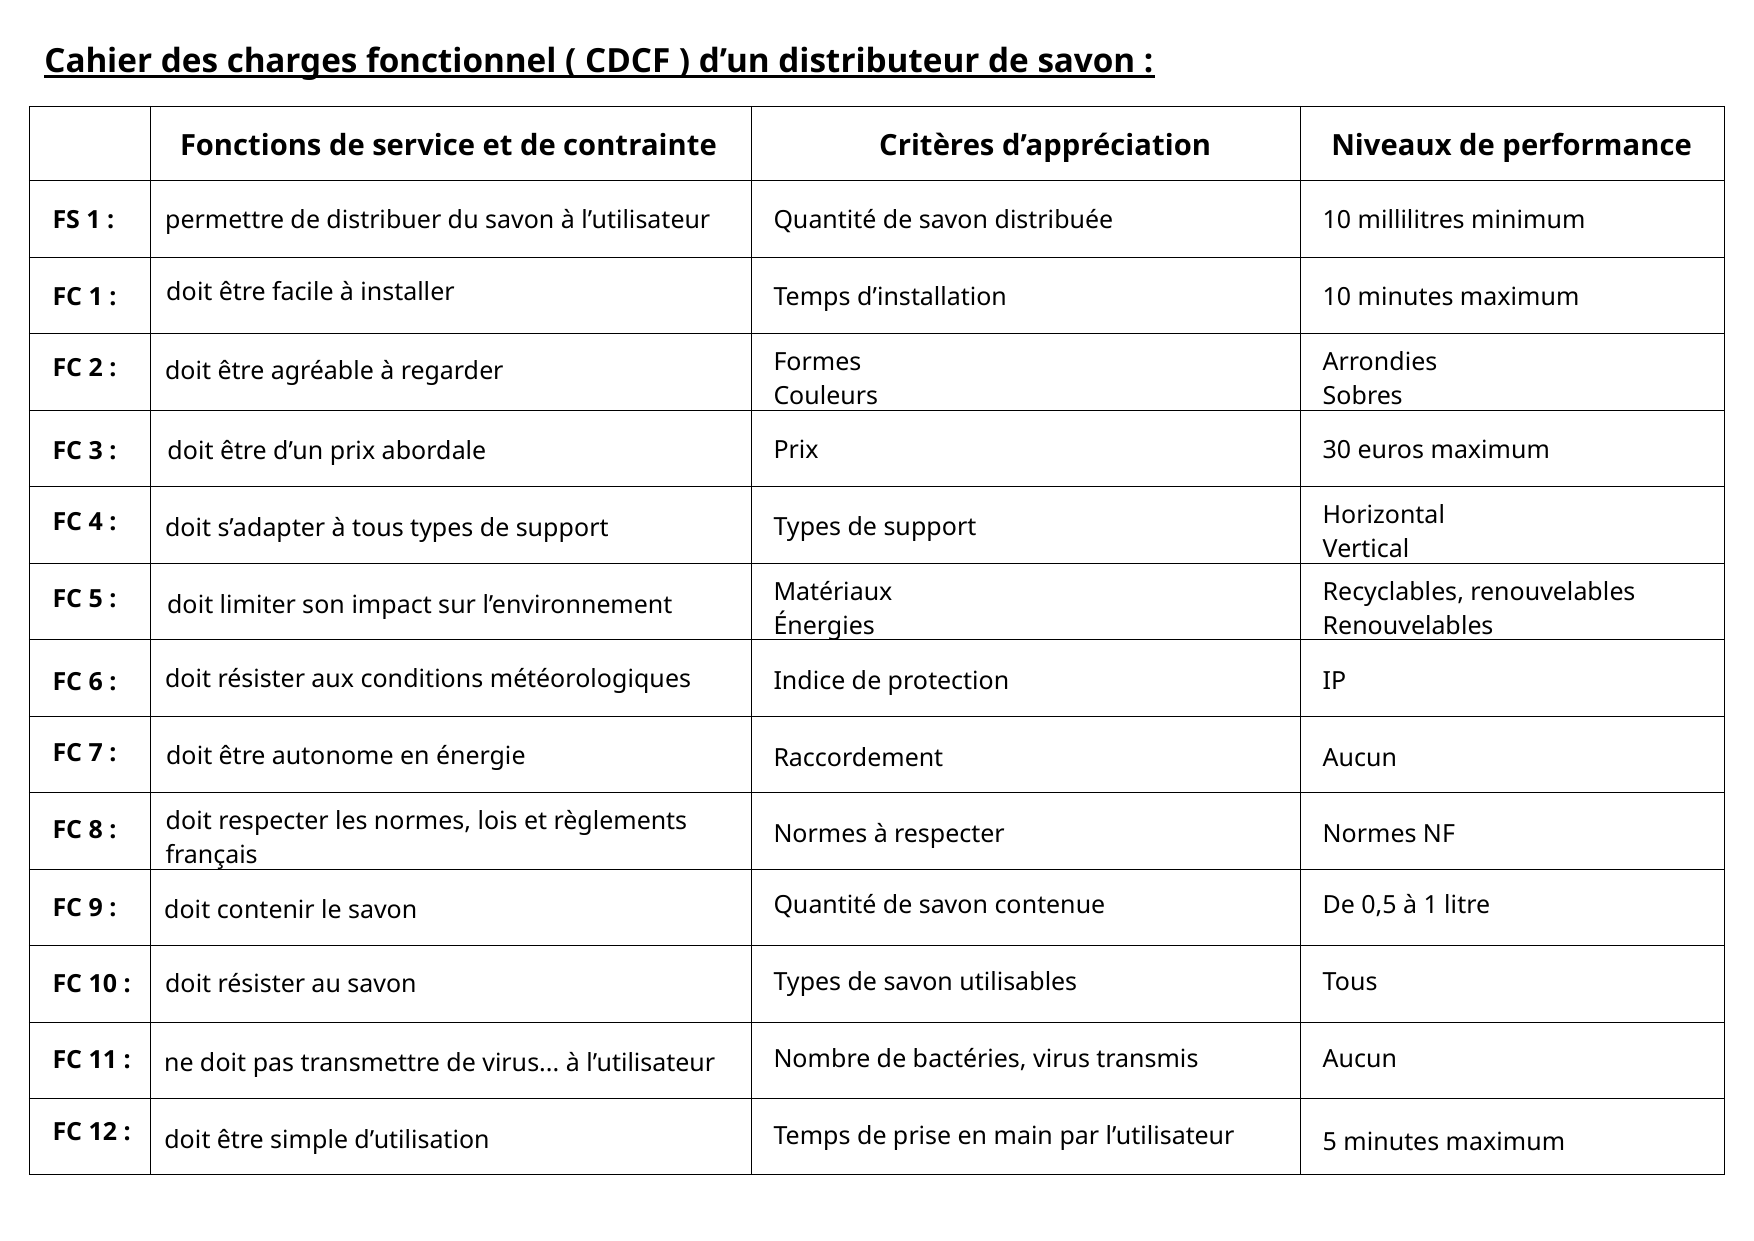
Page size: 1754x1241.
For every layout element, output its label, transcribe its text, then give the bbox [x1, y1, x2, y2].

table_cell [151, 181, 751, 194]
text_box Critères d’appréciation [838, 116, 1252, 172]
table_cell [1719, 564, 1724, 639]
text_box Normes NF [1307, 808, 1719, 860]
text_box Horizontal Vertical [1307, 489, 1719, 566]
table_cell [752, 334, 1300, 410]
table_cell [30, 717, 150, 792]
table_cell [1301, 640, 1724, 716]
text_box ne doit pas transmettre de virus... à l’utilisateur [149, 1037, 751, 1089]
text_box FC 10 : [37, 957, 157, 1013]
text_box doit contenir le savon [149, 883, 459, 935]
text_box FC 5 : [37, 573, 157, 628]
table_header [752, 107, 1300, 180]
text_box Raccordement [758, 731, 1294, 783]
text_box doit être d’un prix abordale [152, 425, 535, 476]
table_cell [752, 411, 1300, 486]
table_cell [151, 1160, 751, 1174]
table_cell [1301, 181, 1724, 257]
table_cell [1301, 487, 1724, 563]
text_box FC 1 : [37, 271, 157, 327]
text_box Fonctions de service et de contrainte [159, 116, 739, 172]
text_box Normes à respecter [758, 808, 1294, 860]
text_box Types de savon utilisables [758, 956, 1294, 1007]
table_cell [151, 871, 751, 945]
table_cell [30, 1099, 150, 1174]
table_cell [30, 870, 150, 945]
text_box doit être simple d’utilisation [149, 1114, 751, 1160]
text_box FC 11 : [37, 1034, 180, 1086]
table_cell [752, 564, 1300, 639]
table_cell [752, 258, 1300, 333]
text_box doit résister aux conditions météorologiques [150, 653, 753, 704]
table_cell [151, 564, 751, 639]
text_box Prix [758, 424, 1294, 475]
table_cell [752, 793, 1300, 869]
text_box FC 7 : [37, 726, 157, 782]
table_header [151, 107, 751, 180]
text_box permettre de distribuer du savon à l’utilisateur [150, 194, 756, 245]
text_box Temps de prise en main par l’utilisateur [758, 1110, 1294, 1161]
text_box doit respecter les normes, lois et règlements français [150, 795, 756, 871]
text_box Recyclables, renouvelables Renouvelables [1307, 566, 1719, 642]
table_cell [752, 717, 1300, 792]
text_box doit être autonome en énergie [151, 729, 577, 781]
table_header [30, 107, 150, 180]
table_cell [151, 411, 751, 486]
table_cell [752, 181, 1300, 257]
text_box FC 9 : [37, 882, 157, 938]
table_cell [1301, 334, 1724, 410]
text_box Temps d’installation [758, 271, 1294, 322]
text_box Arrondies Sobres [1307, 336, 1719, 412]
text_box 10 millilitres minimum [1307, 194, 1719, 245]
text_box FC 2 : [37, 341, 157, 397]
text_box 30 euros maximum [1307, 424, 1719, 475]
table_cell [151, 334, 751, 410]
table_header [1301, 107, 1724, 180]
text_box doit limiter son impact sur l’environnement [152, 578, 737, 630]
table_cell [1301, 717, 1724, 792]
text_box Indice de protection [758, 655, 1294, 706]
table_cell [151, 258, 751, 333]
text_box IP [1307, 655, 1719, 706]
text_box 10 minutes maximum [1307, 271, 1719, 322]
table_cell [151, 717, 751, 792]
table_cell [752, 1023, 1300, 1098]
table_cell [151, 640, 751, 653]
table_cell [30, 411, 150, 486]
text_box FC 4 : [37, 496, 157, 552]
text_box FC 3 : [37, 425, 157, 481]
text_box Matériaux Énergies [758, 566, 1294, 642]
table_cell [30, 258, 150, 333]
table_cell [30, 640, 150, 716]
text_box 5 minutes maximum [1307, 1116, 1719, 1167]
text_box Types de support [758, 501, 1294, 552]
table_cell [752, 640, 1300, 716]
table_cell [151, 1023, 751, 1037]
table_cell [1301, 1023, 1724, 1098]
text_box Aucun [1307, 1033, 1719, 1084]
text_box FC 12 : [37, 1105, 160, 1161]
table_cell [30, 946, 150, 1022]
table_cell [752, 946, 1300, 1022]
text_box Nombre de bactéries, virus transmis [758, 1033, 1294, 1084]
table_cell [1301, 1099, 1724, 1174]
table_cell [30, 487, 150, 563]
text_box Aucun [1307, 731, 1719, 783]
text_box Formes Couleurs [758, 336, 1294, 412]
text_box FS 1 : [37, 194, 157, 250]
table_cell [1301, 870, 1724, 945]
table_cell [30, 564, 150, 639]
table_cell [30, 334, 150, 410]
table_cell [1301, 564, 1307, 639]
table_cell [151, 487, 751, 563]
text_box doit s’adapter à tous types de support [150, 502, 673, 553]
text_box doit être facile à installer [151, 266, 502, 317]
text_box Quantité de savon contenue [758, 879, 1294, 931]
table_cell [151, 1089, 751, 1098]
text_box Tous [1307, 956, 1719, 1007]
table_cell [151, 704, 751, 716]
text_box Niveaux de performance [1305, 116, 1719, 172]
text_box De 0,5 à 1 litre [1307, 879, 1719, 931]
text_box FC 8 : [37, 803, 150, 859]
table_cell [1301, 411, 1724, 486]
table_cell [151, 245, 751, 257]
text_box doit résister au savon [150, 957, 459, 1009]
table_cell [1301, 258, 1724, 333]
table_cell [151, 1099, 751, 1114]
table_cell [752, 487, 1300, 563]
table_cell [752, 870, 1300, 945]
text_box Cahier des charges fonctionnel ( CDCF ) d’un distributeur de savon : [29, 29, 1725, 85]
table_cell [752, 1099, 1300, 1174]
table_cell [30, 1023, 150, 1098]
table_cell [151, 946, 751, 1022]
text_box FC 6 : [37, 655, 157, 711]
table_cell [30, 793, 150, 869]
table_cell [1301, 946, 1724, 1022]
text_box doit être agréable à regarder [150, 345, 555, 396]
text_box Quantité de savon distribuée [758, 194, 1294, 245]
table_cell [1301, 793, 1724, 869]
table_cell [30, 181, 150, 257]
